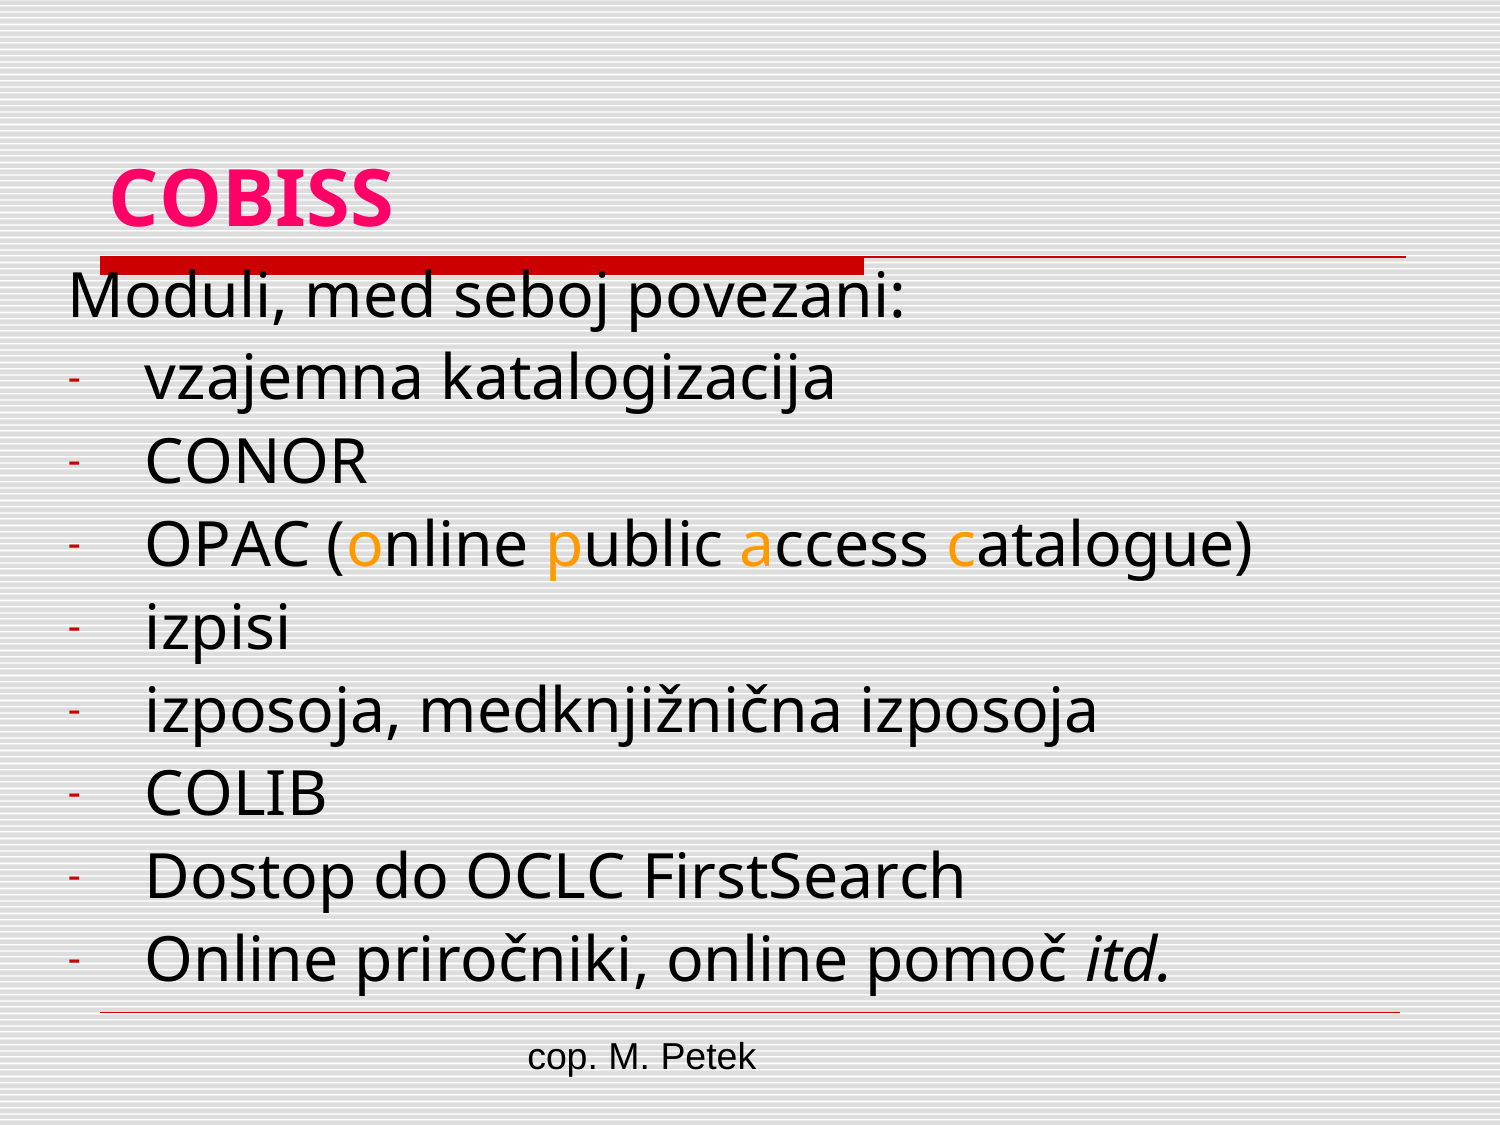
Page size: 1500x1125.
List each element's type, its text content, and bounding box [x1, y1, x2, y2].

picture [0, 0, 1500, 1125]
list Moduli, med seboj povezani: vzajemna katalogizacija CONOR OPAC (online public access catalogue) izpisi izposoja, medknjižnična izposoja COLIB Dostop do OCLC FirstSearch Online priročniki, online pomoč itd. [53, 255, 1426, 1086]
title COBISS [94, 49, 1407, 250]
